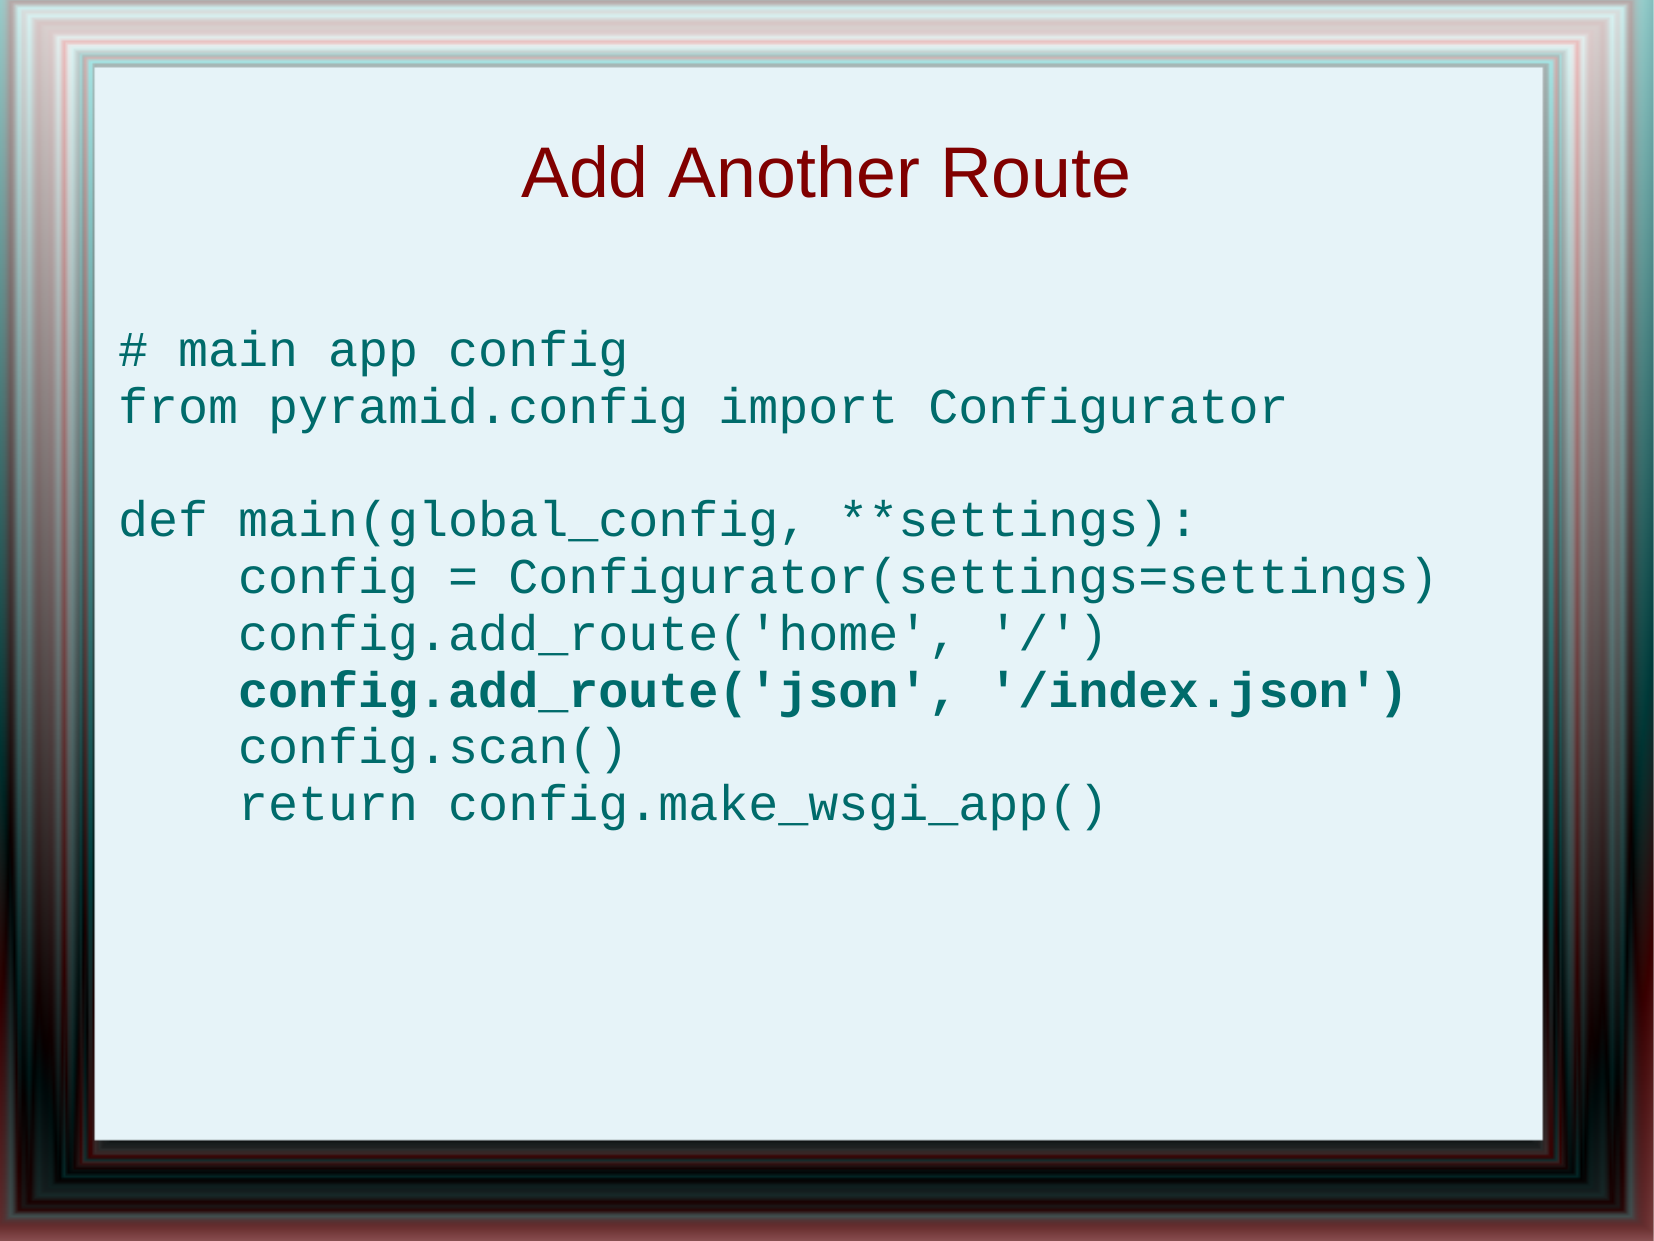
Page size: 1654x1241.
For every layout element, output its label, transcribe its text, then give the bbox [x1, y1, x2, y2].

title Add Another Route [118, 88, 1536, 257]
list # main app config from pyramid.config import Configurator def main(global_config, **settings): config = Configurator(settings=settings) config.add_route('home', '/') config.add_route('json', '/index.json') config.scan() return config.make_wsgi_app() [118, 324, 1506, 1045]
picture [0, 0, 1654, 1241]
